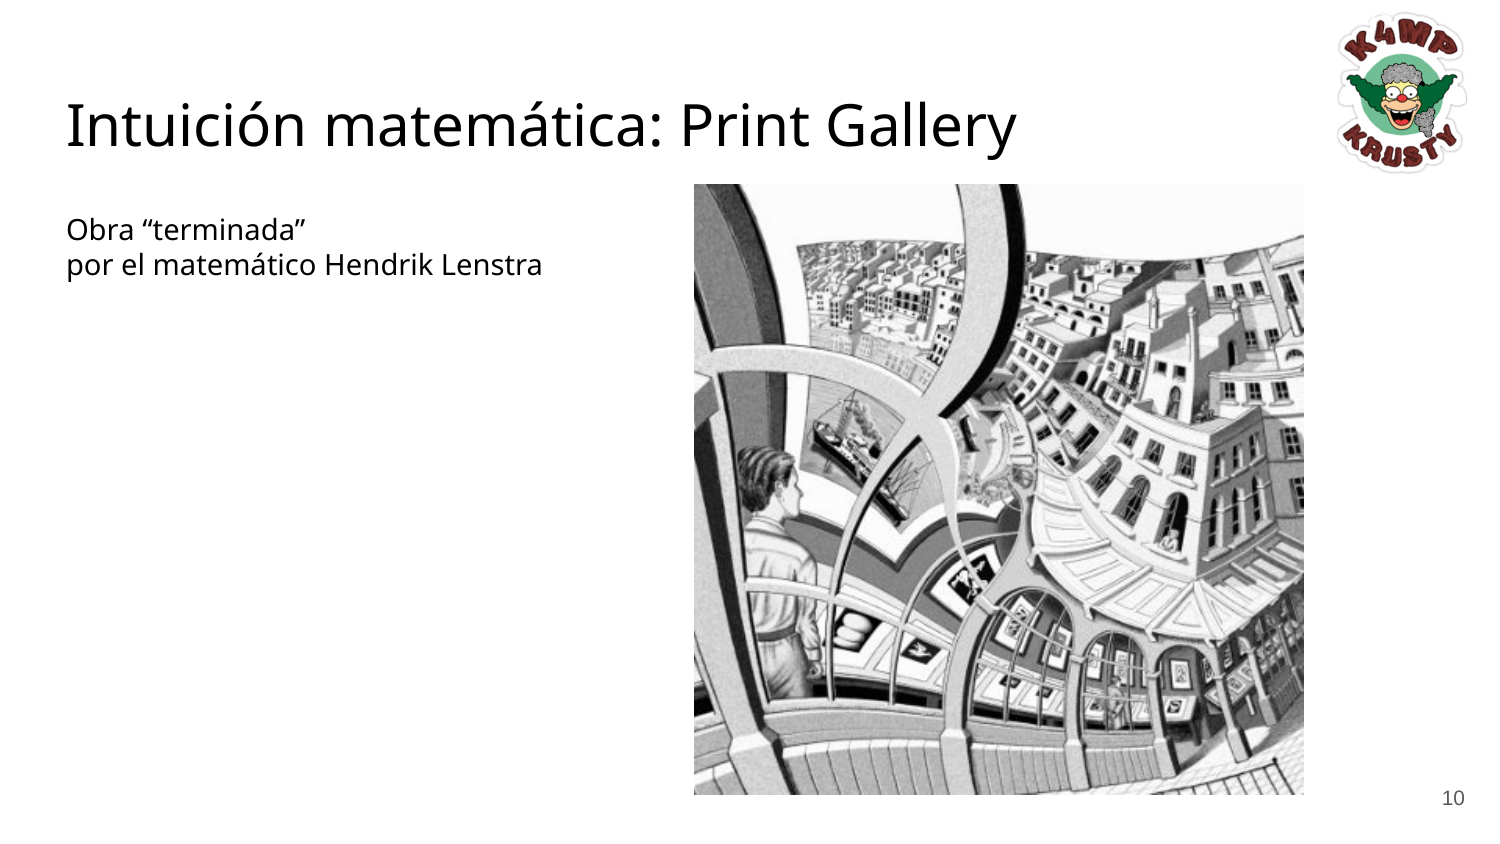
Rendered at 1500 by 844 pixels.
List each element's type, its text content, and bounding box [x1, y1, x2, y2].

title Intuición matemática: Print Gallery [51, 72, 1449, 167]
slide_number 1 [1389, 764, 1480, 830]
picture [1316, 10, 1488, 175]
text_box Obra “terminada” por el matemático Hendrik Lenstra [51, 196, 653, 655]
picture [694, 184, 1304, 795]
